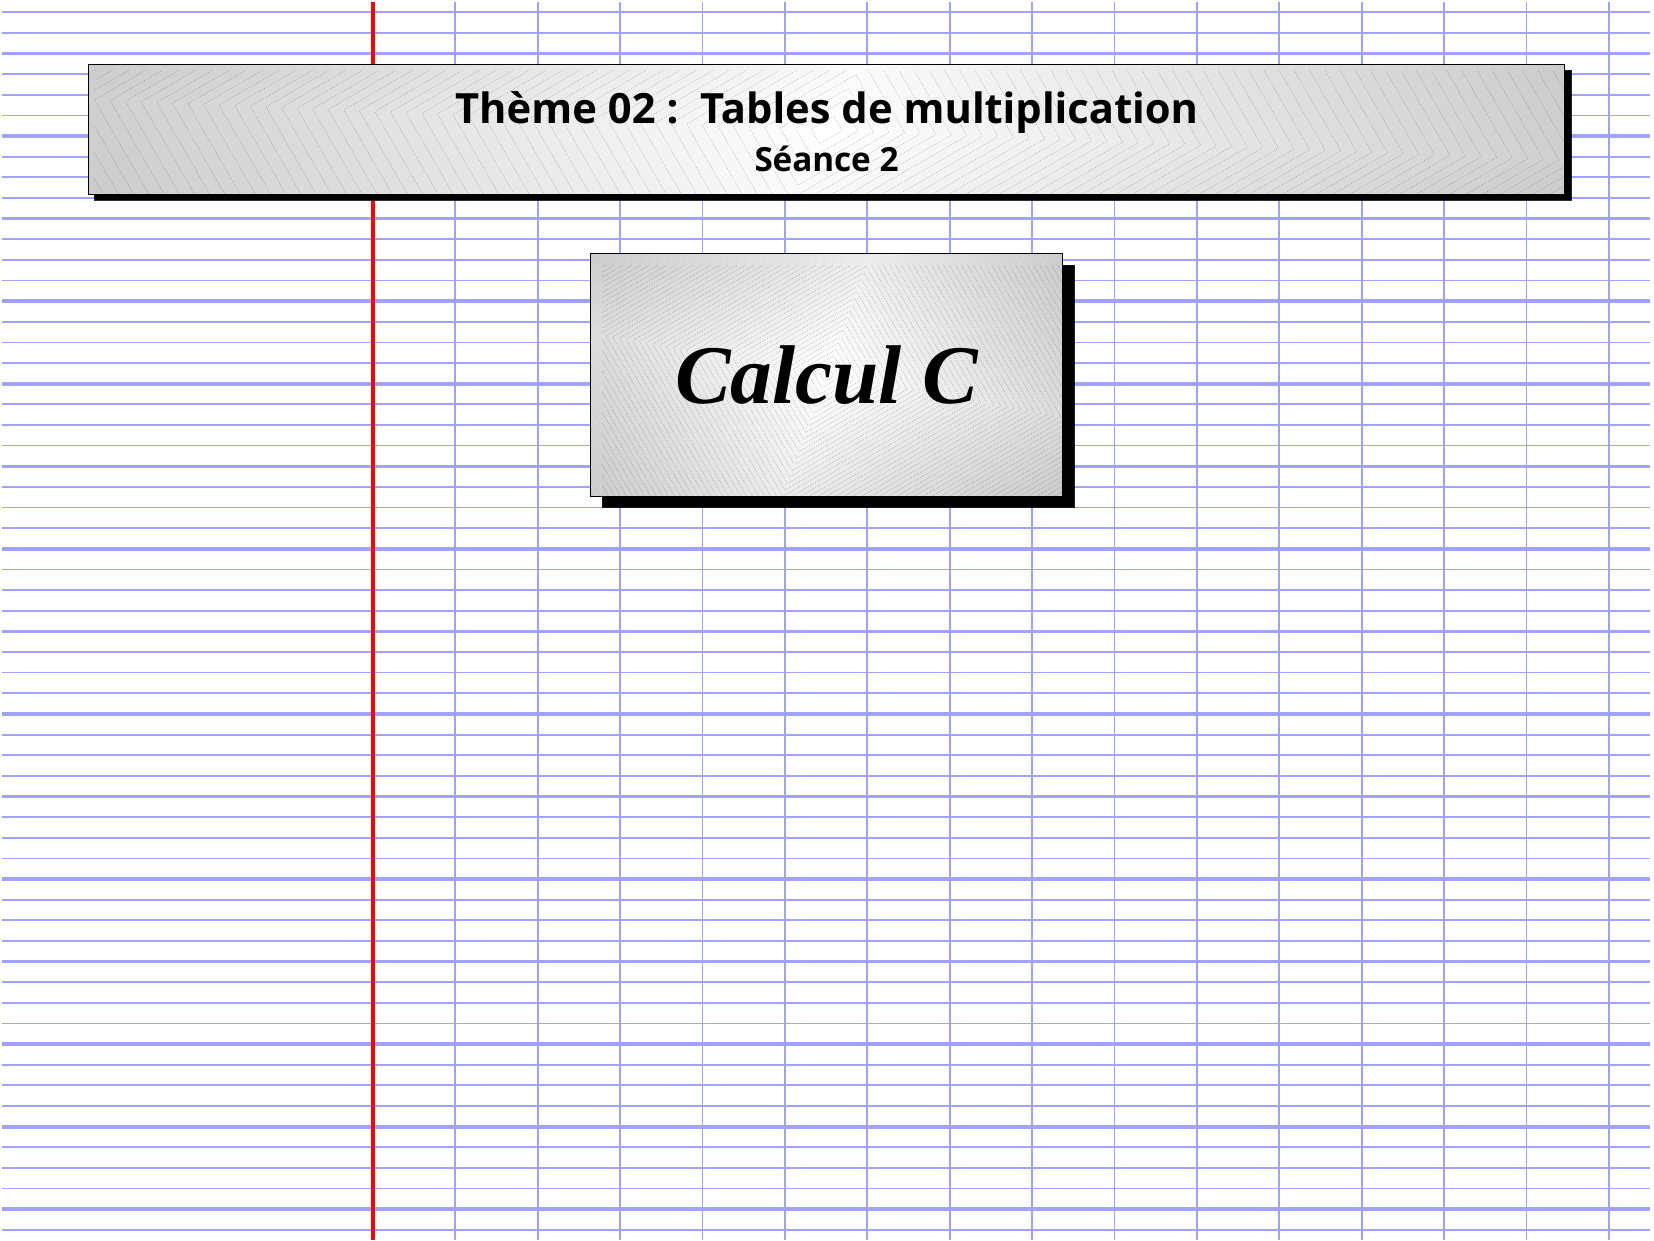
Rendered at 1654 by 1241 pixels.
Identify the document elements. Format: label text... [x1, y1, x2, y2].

text_box Thème 02 : Tables de multiplication Séance 2 [88, 64, 1565, 195]
text_box Calcul C [590, 253, 1063, 497]
picture [0, 0, 1654, 1241]
